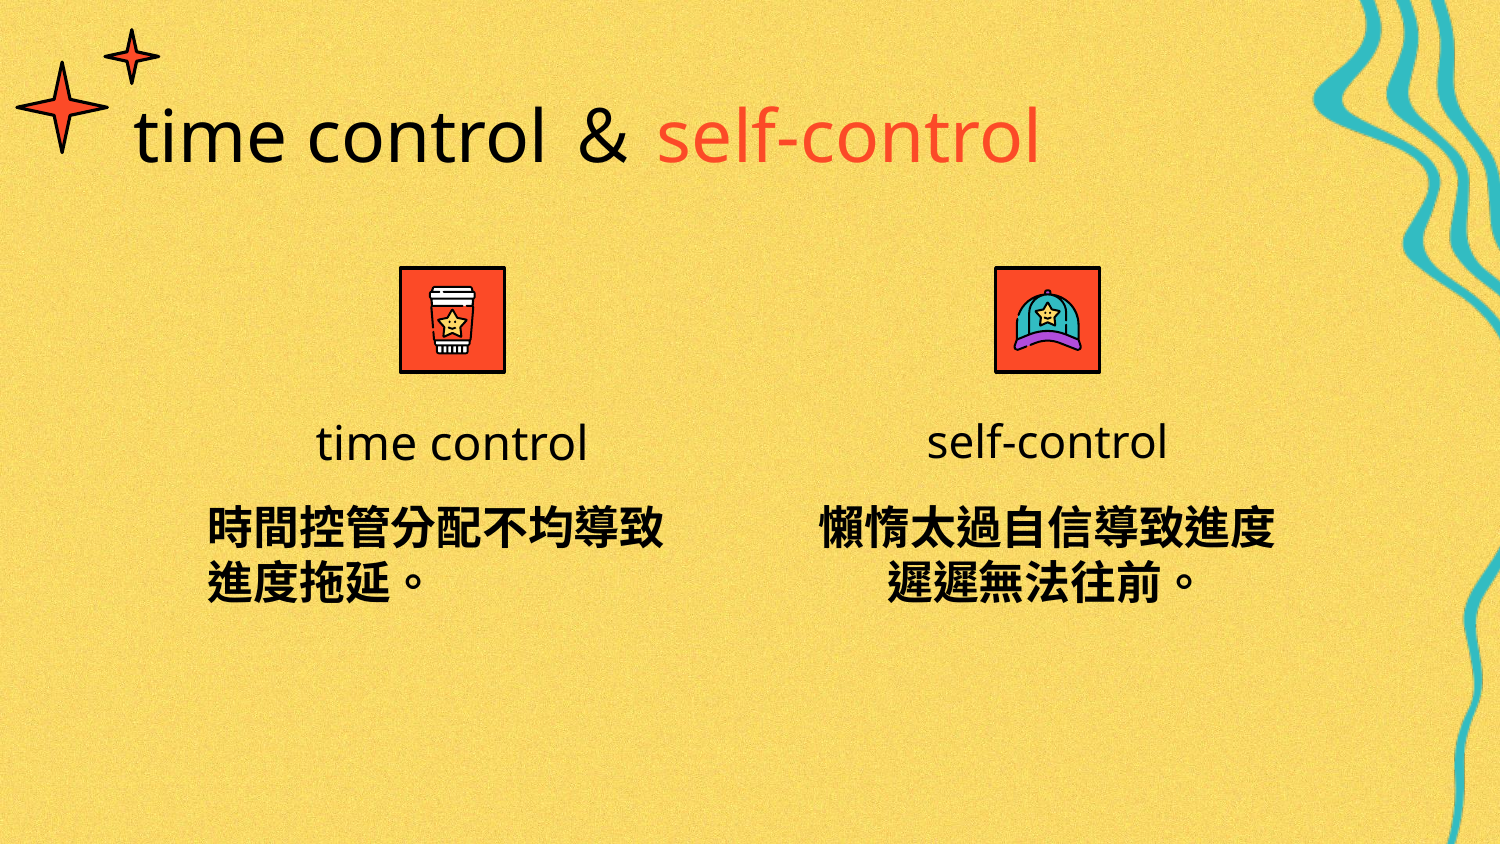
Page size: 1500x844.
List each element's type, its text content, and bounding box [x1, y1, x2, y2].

title self-control [842, 397, 1254, 483]
subtitle 時間控管分配不均導致進度拖延。 [192, 483, 712, 690]
text_box [995, 268, 1100, 373]
title time control＆self-control [118, 86, 1382, 180]
picture [0, 0, 1500, 844]
text_box [400, 268, 505, 373]
subtitle 懶惰太過自信導致進度遲遲無法往前。 [788, 483, 1308, 690]
title time control [246, 397, 658, 483]
